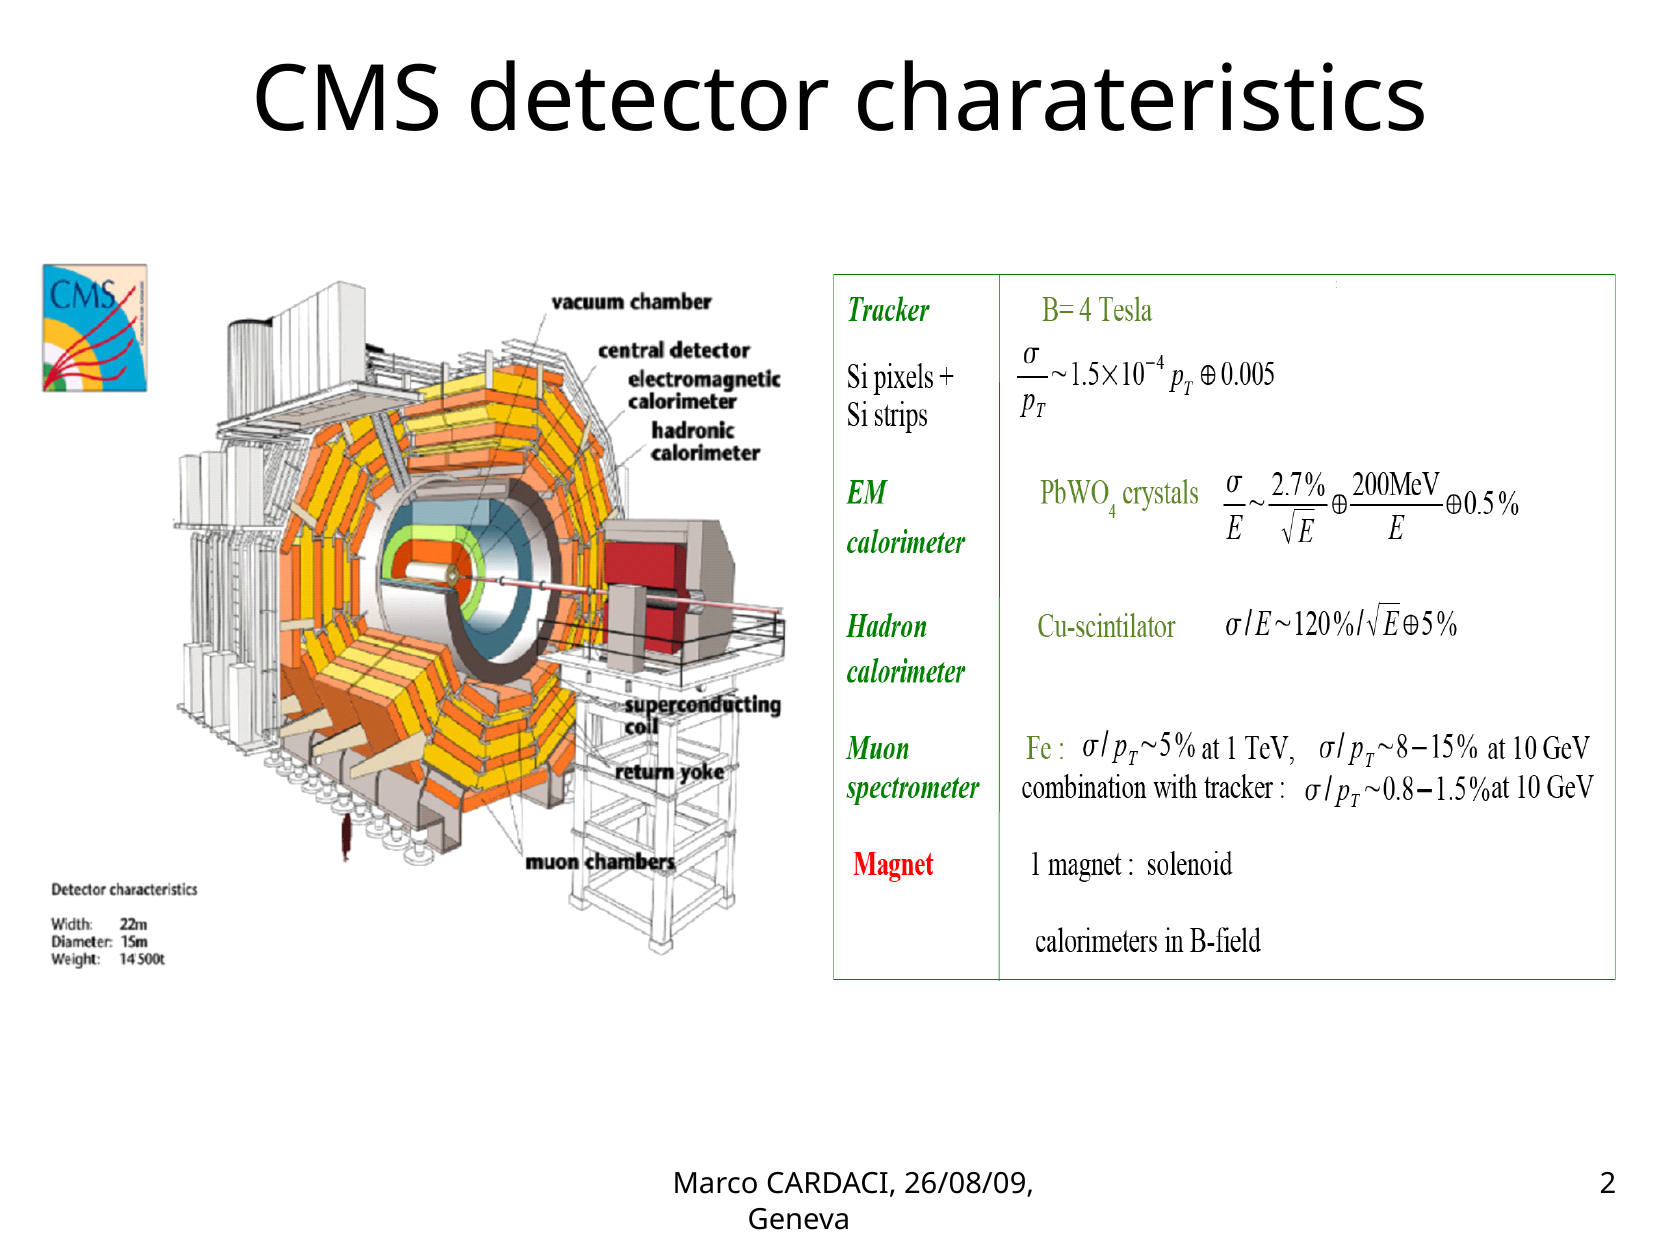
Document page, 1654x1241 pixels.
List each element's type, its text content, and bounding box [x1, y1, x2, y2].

picture [37, 255, 1619, 984]
title CMS detector charateristics [206, 27, 1475, 166]
text_box 2 [1584, 1157, 1650, 1213]
text_box Marco CARDACI, 26/08/09, Geneva [657, 1157, 1078, 1213]
